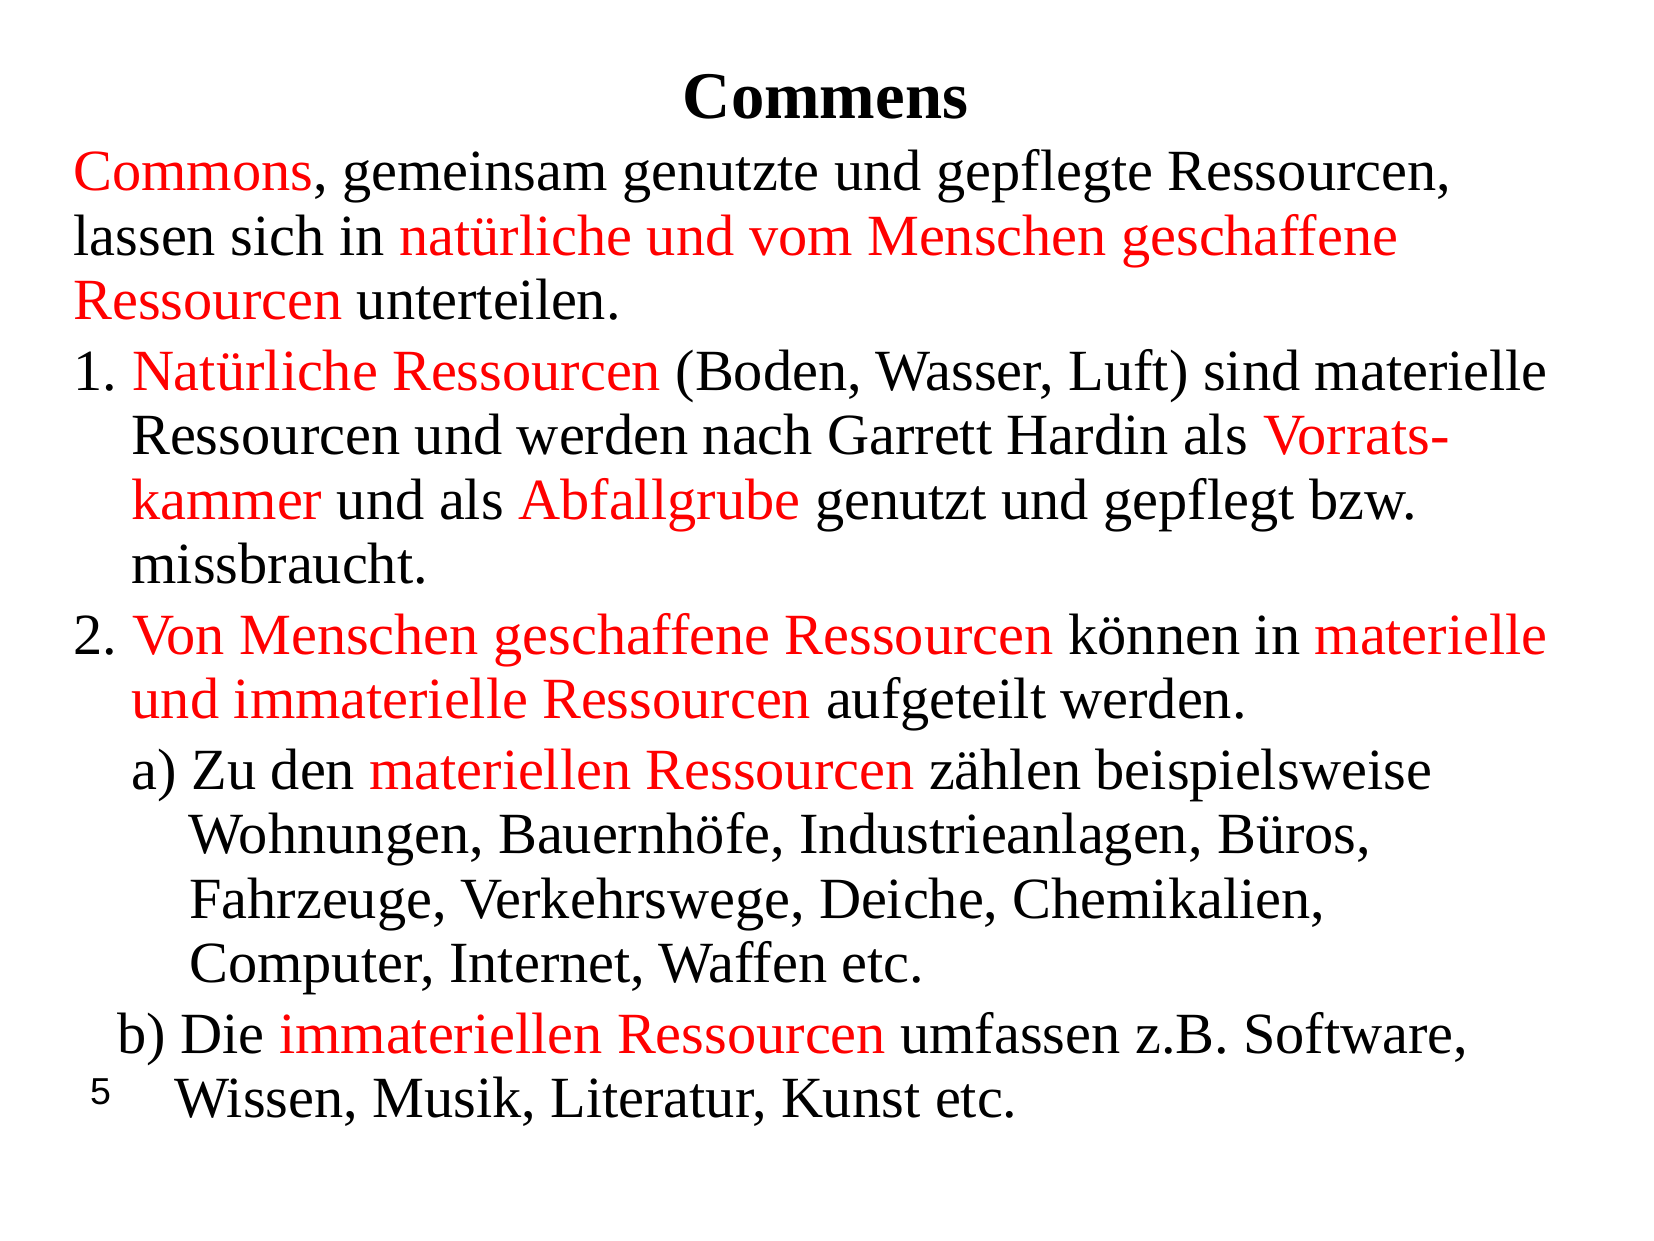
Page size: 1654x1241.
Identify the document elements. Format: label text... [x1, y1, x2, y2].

text_box <Nummer> [75, 1062, 293, 1133]
text_box Commens Commons, gemeinsam genutzte und gepflegte Ressourcen, lassen sich in natürliche und vom Menschen geschaffene Ressourcen unterteilen. Natürliche Ressourcen (Boden, Wasser, Luft) sind materielle Ressourcen und werden nach Garrett Hardin als Vorrats- kammer und als Abfallgrube genutzt und gepflegt bzw. missbraucht. Von Menschen geschaffene Ressourcen können in materielle und immaterielle Ressourcen aufgeteilt werden. a) Zu den materiellen Ressourcen zählen beispielsweise Wohnungen, Bauernhöfe, Industrieanlagen, Büros, Fahrzeuge, Verkehrswege, Deiche, Chemikalien, Computer, Internet, Waffen etc. b) Die immateriellen Ressourcen umfassen z.B. Software, Wissen, Musik, Literatur, Kunst etc. [59, 51, 1595, 1138]
